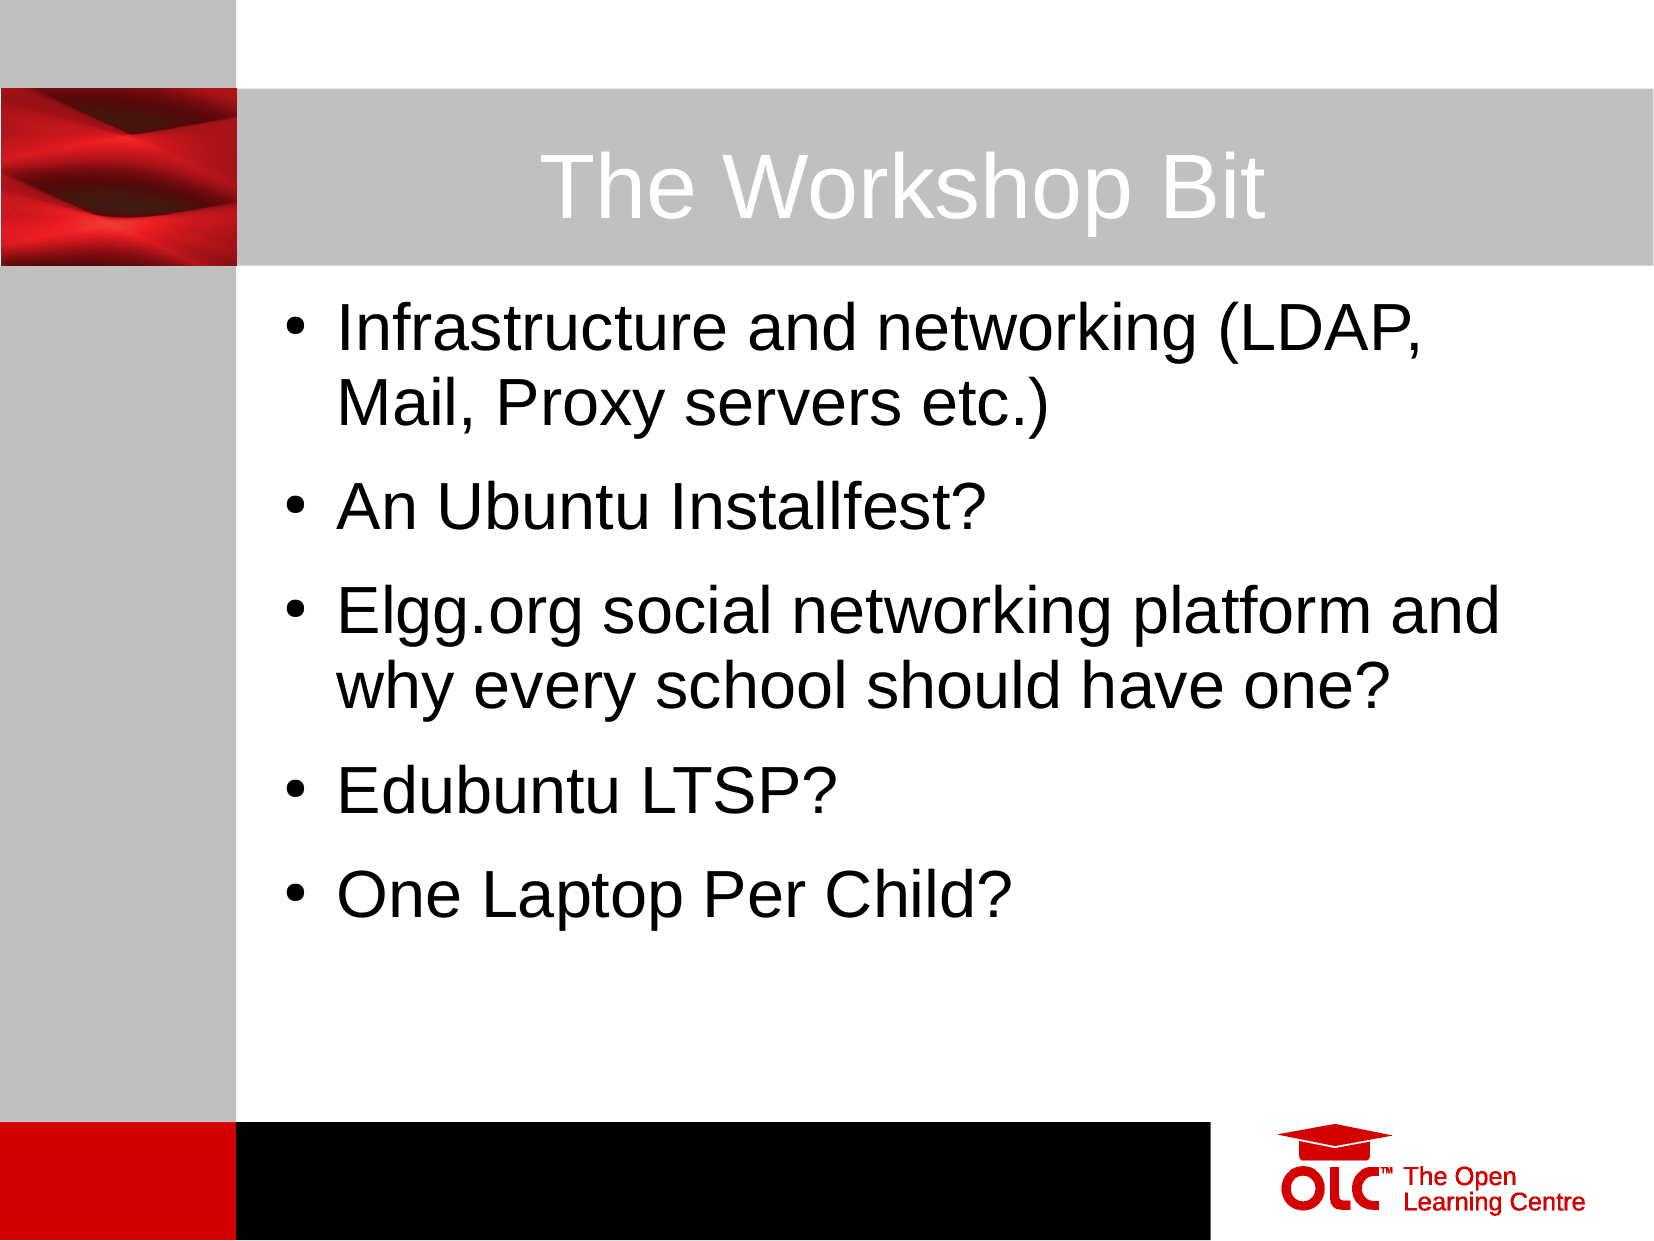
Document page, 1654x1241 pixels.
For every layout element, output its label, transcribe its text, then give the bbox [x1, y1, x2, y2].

picture [1269, 1121, 1589, 1220]
picture [1, 88, 237, 266]
list Infrastructure and networking (LDAP, Mail, Proxy servers etc.) An Ubuntu Installfest? Elgg.org social networking platform and why every school should have one? Edubuntu LTSP? One Laptop Per Child? [265, 290, 1571, 1109]
title The Workshop Bit [236, 118, 1571, 257]
